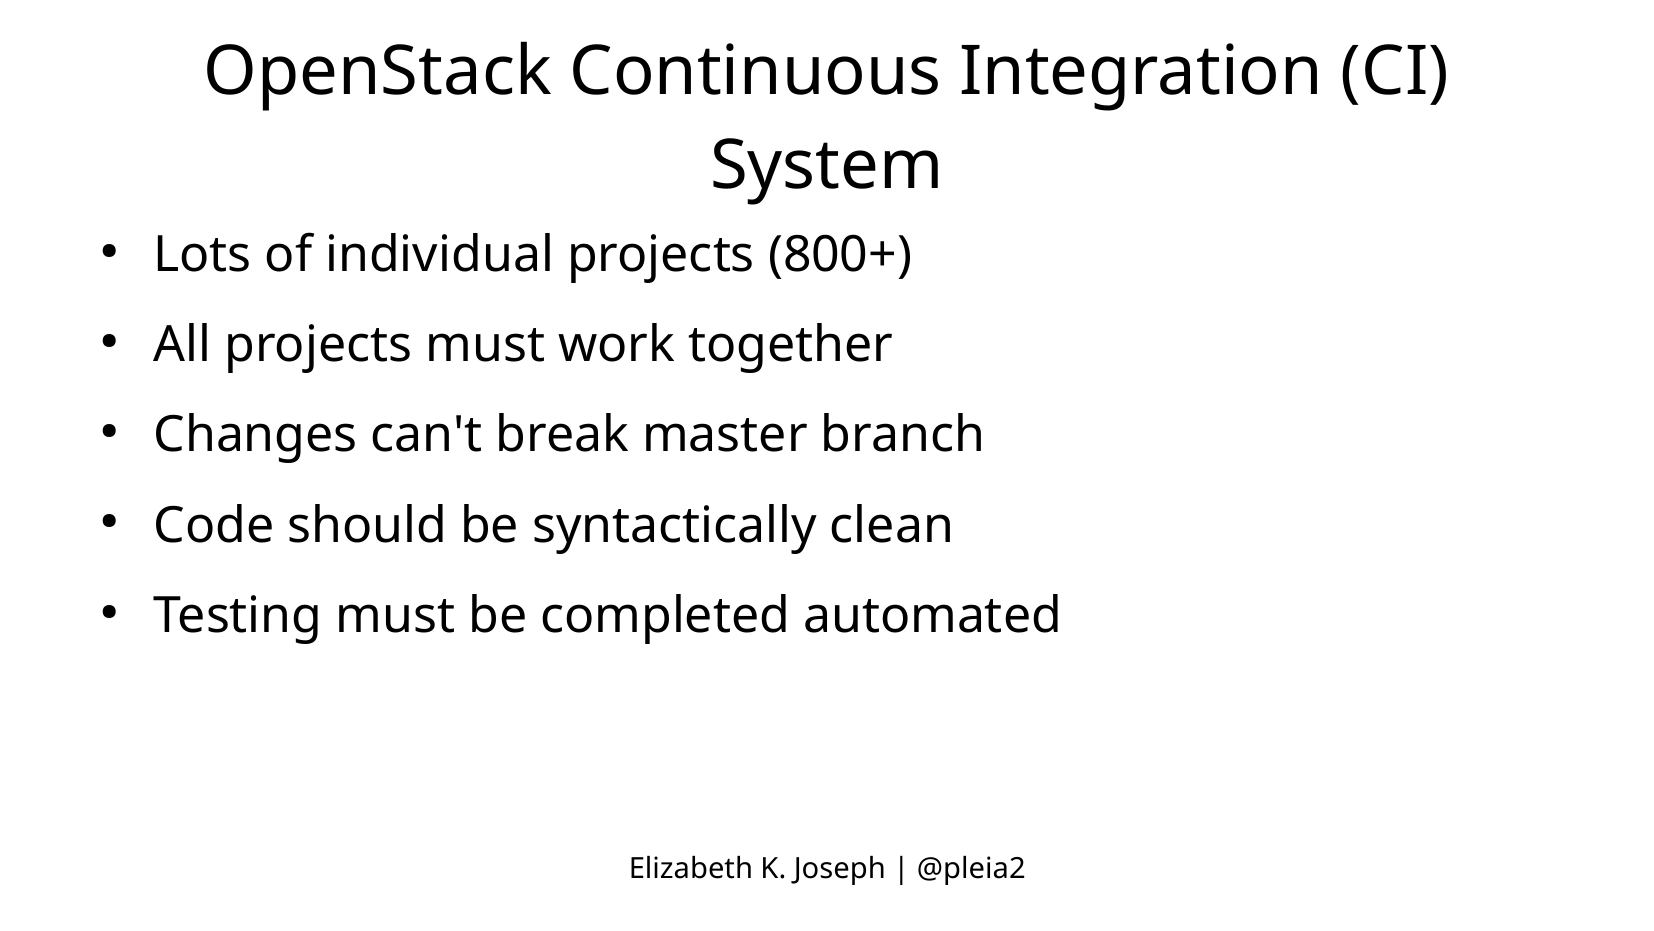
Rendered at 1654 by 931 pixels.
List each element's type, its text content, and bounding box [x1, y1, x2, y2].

list Lots of individual projects (800+) All projects must work together Changes can't break master branch Code should be syntactically clean Testing must be completed automated [82, 217, 1571, 758]
title OpenStack Continuous Integration (CI) System [82, 37, 1571, 193]
